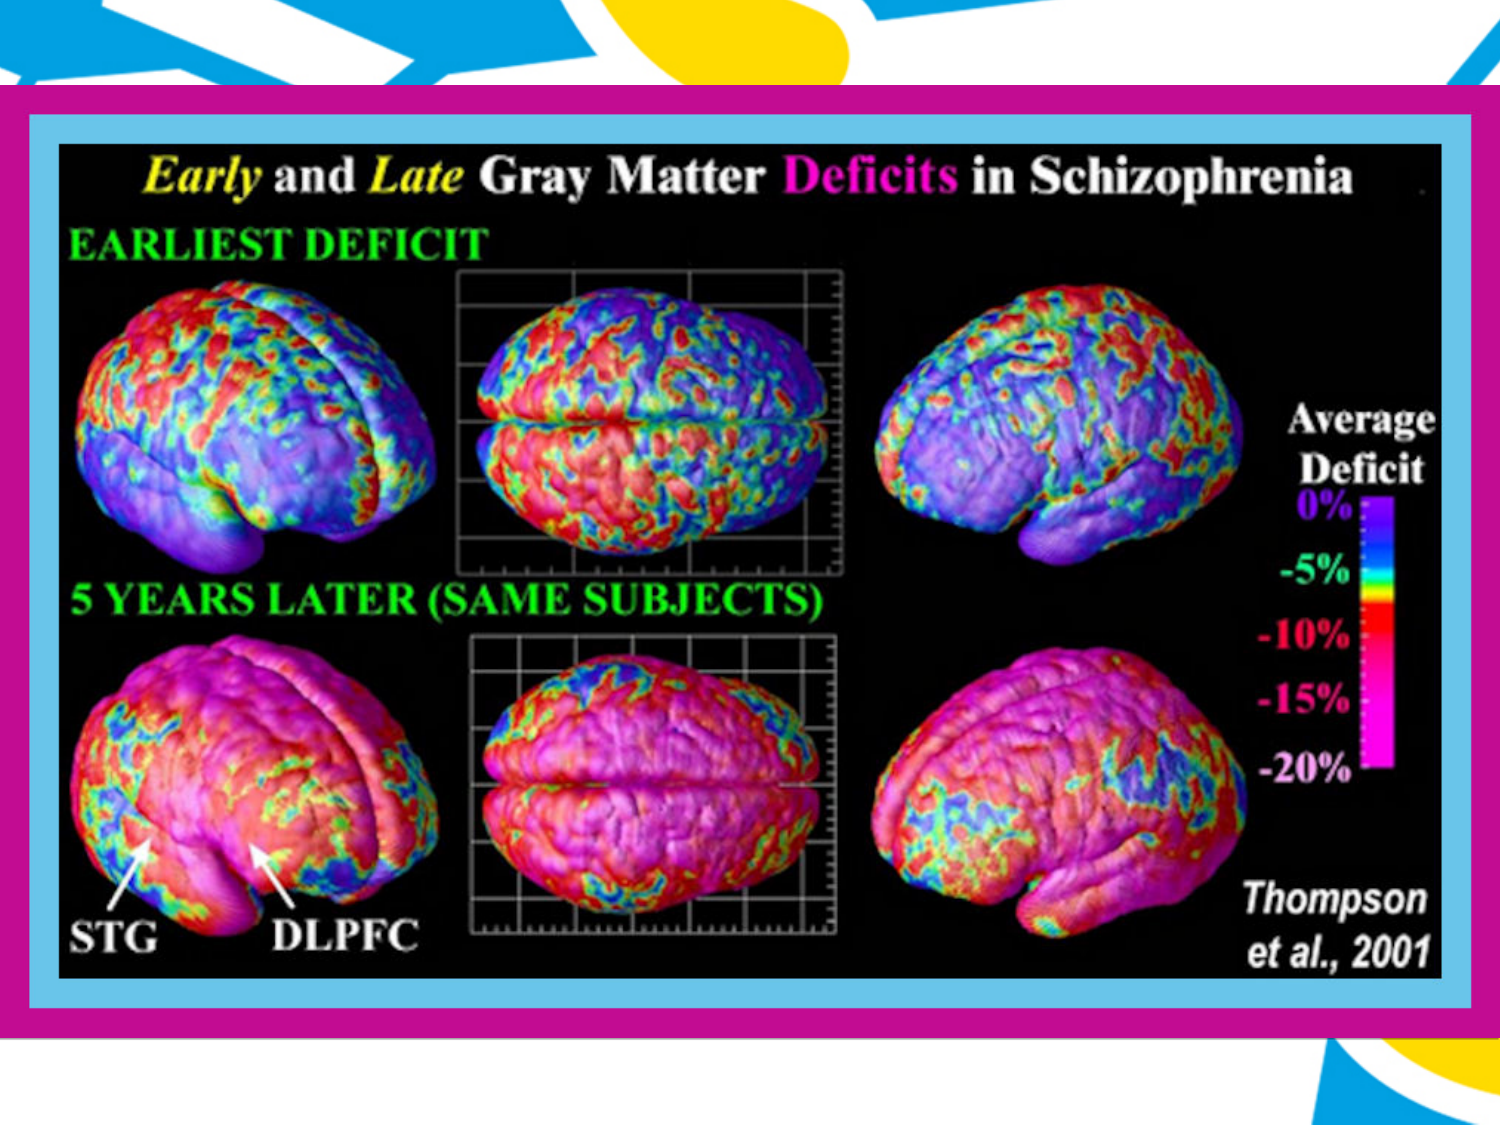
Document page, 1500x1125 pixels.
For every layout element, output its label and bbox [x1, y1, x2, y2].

picture [0, 85, 1500, 1039]
